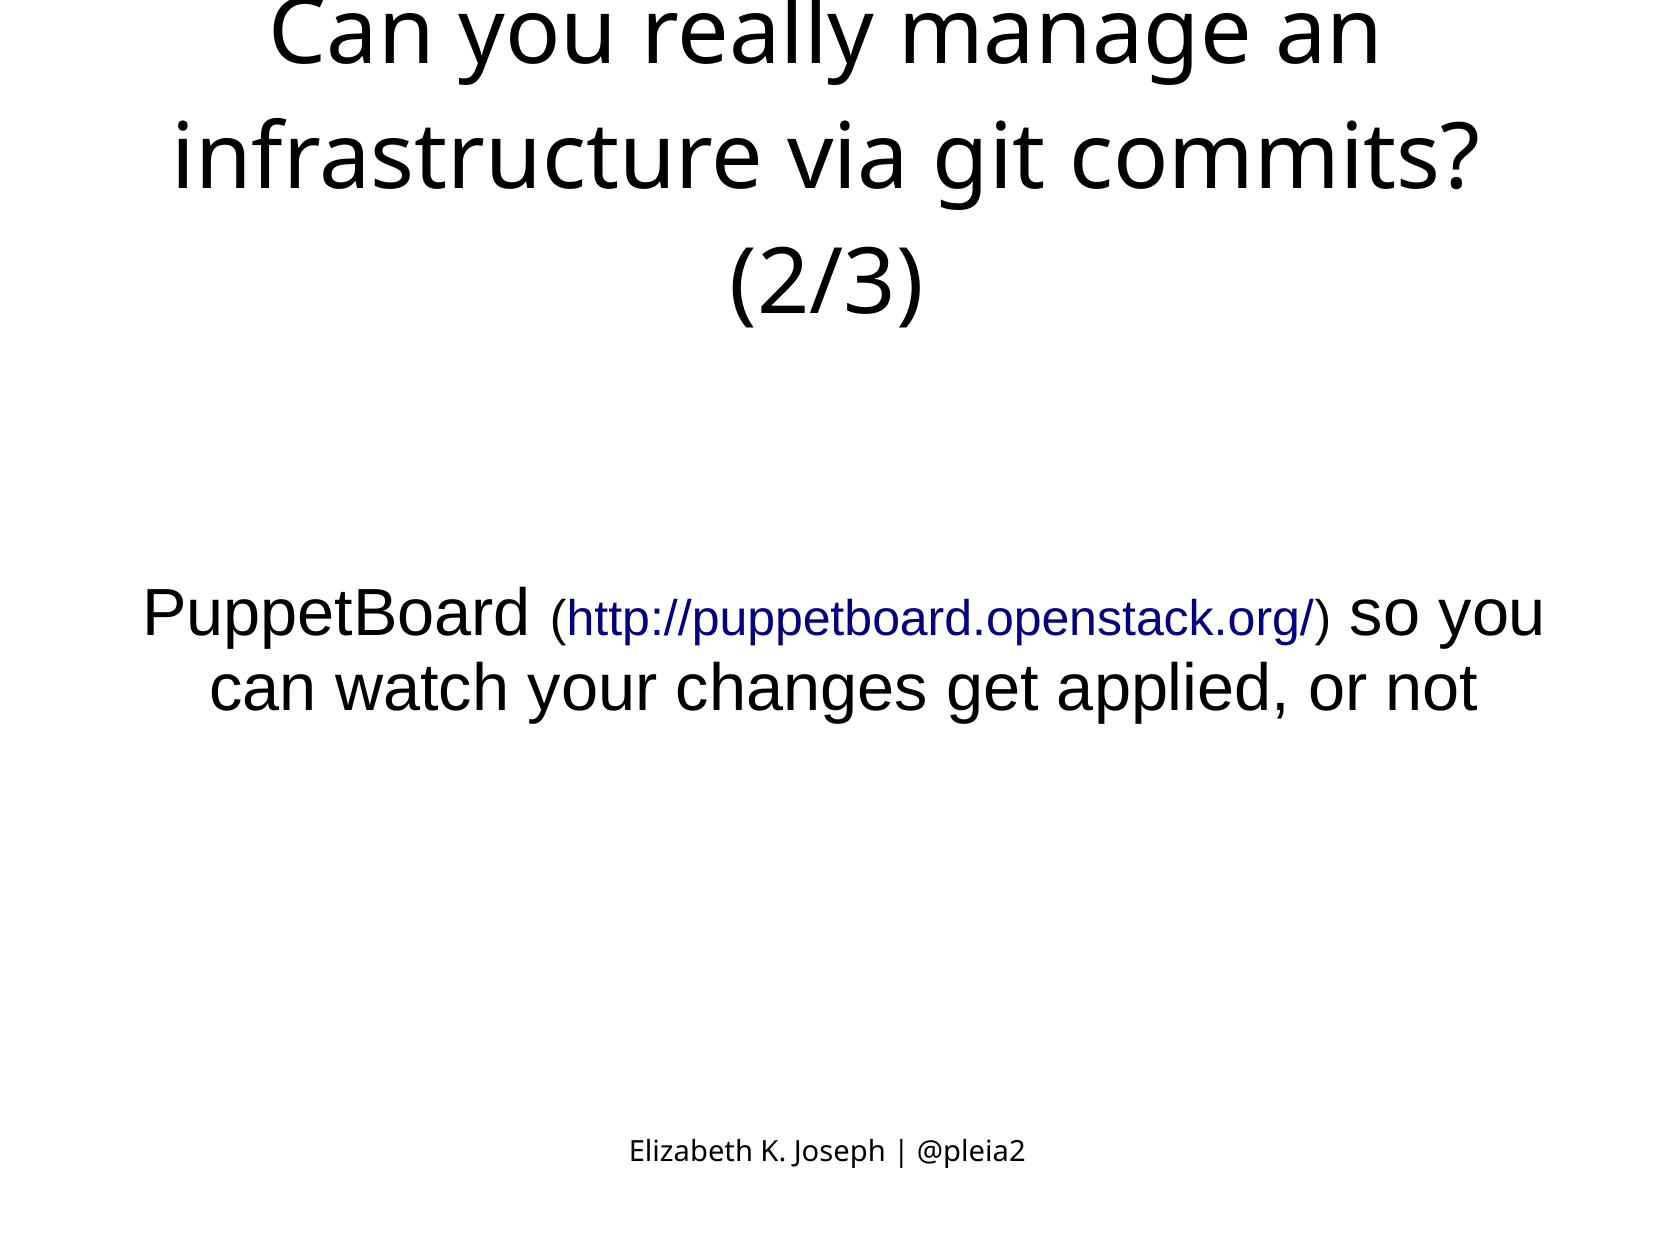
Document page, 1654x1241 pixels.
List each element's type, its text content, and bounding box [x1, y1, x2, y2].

subtitle PuppetBoard (http://puppetboard.openstack.org/) so you can watch your changes get applied, or not [82, 290, 1571, 1010]
title Can you really manage an infrastructure via git commits? (2/3) [82, 49, 1571, 257]
